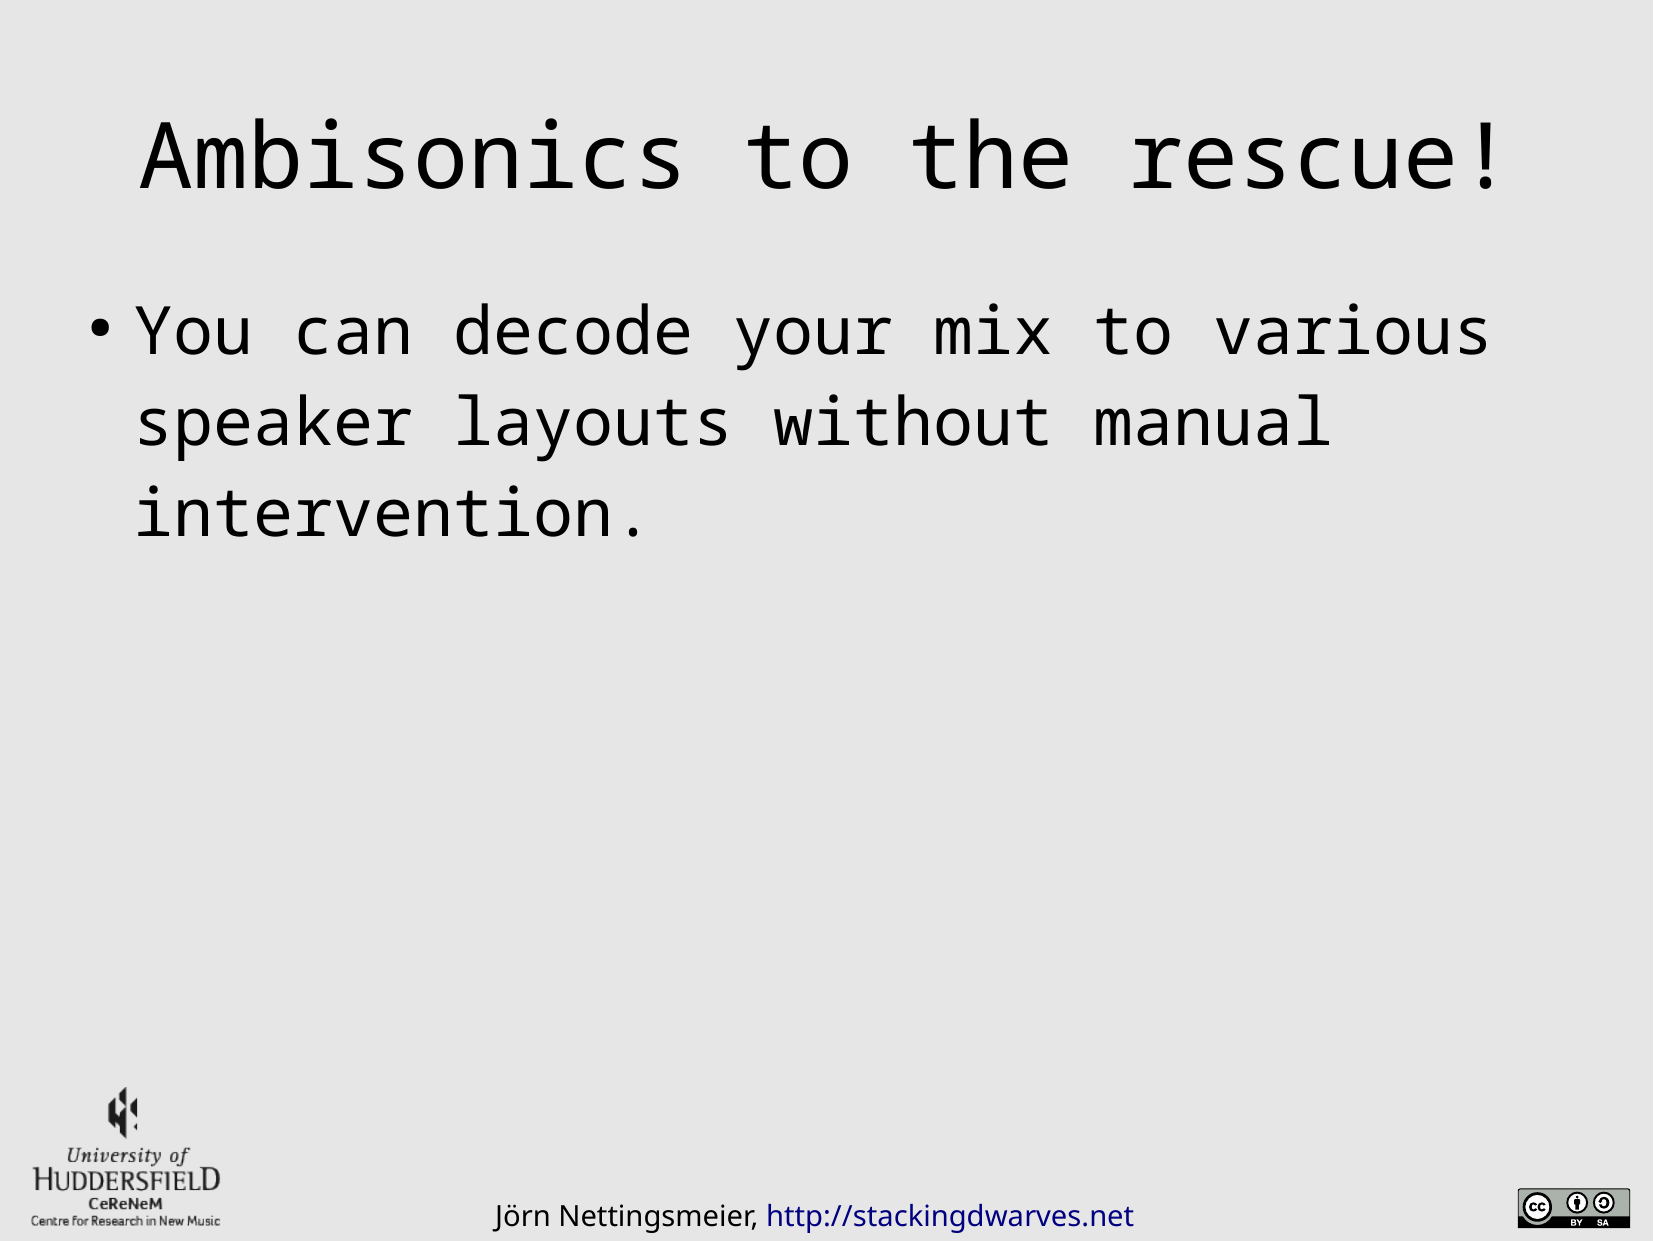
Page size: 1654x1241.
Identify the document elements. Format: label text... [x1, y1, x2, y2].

title Ambisonics to the rescue! [82, 49, 1571, 257]
picture [31, 1087, 222, 1229]
text_box You can decode your mix to various speaker layouts without manual intervention. [73, 276, 1574, 525]
